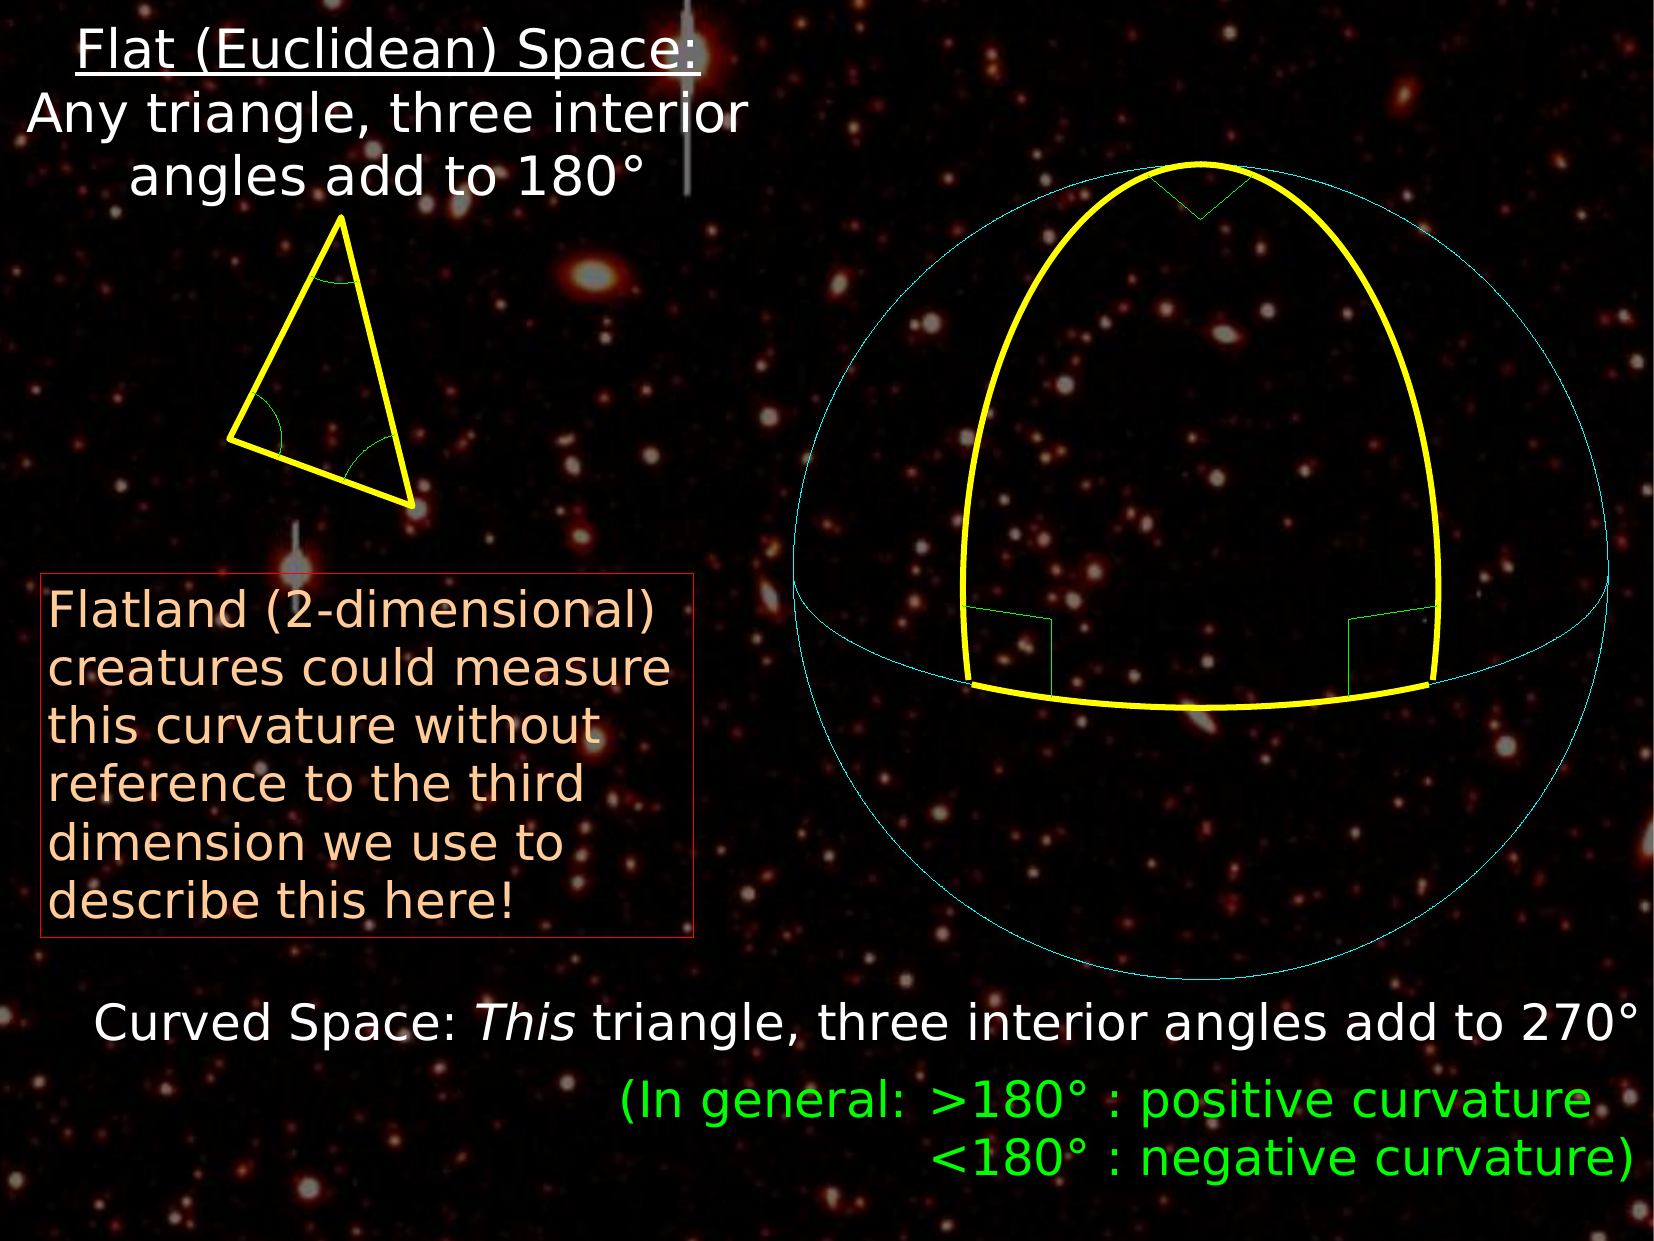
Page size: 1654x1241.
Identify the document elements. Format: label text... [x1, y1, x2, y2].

picture [0, 0, 1654, 1241]
text_box Flatland (2-dimensional) creatures could measure this curvature without reference to the third dimension we use to describe this here! [40, 573, 694, 938]
text_box Curved Space: This triangle, three interior angles add to 270° [93, 993, 1524, 1059]
text_box Flat (Euclidean) Space: Any triangle, three interior angles add to 180° [26, 18, 678, 213]
text_box (In general: >180° : positive curvature <180° : negative curvature) [618, 1070, 1570, 1201]
